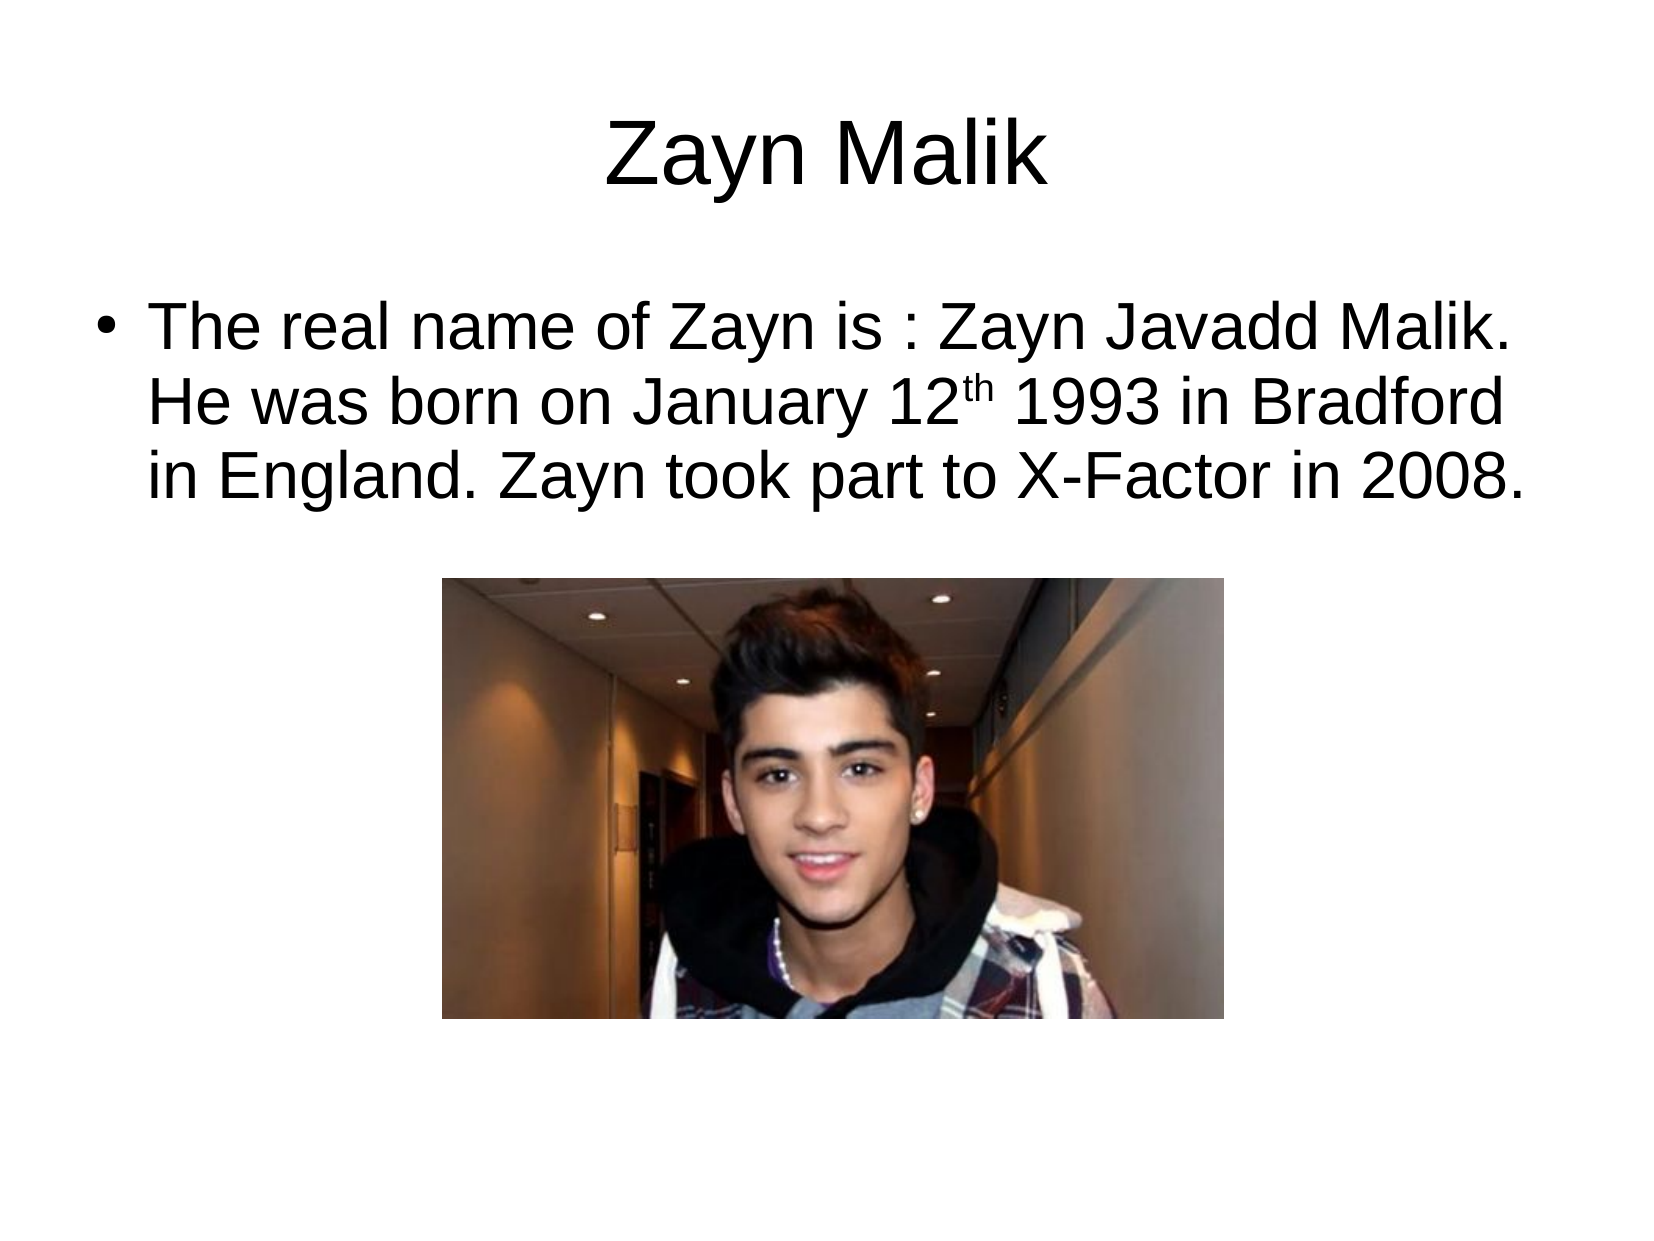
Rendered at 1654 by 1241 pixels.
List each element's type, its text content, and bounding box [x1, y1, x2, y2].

list The real name of Zayn is : Zayn Javadd Malik. He was born on January 12th 1993 in Bradford in England. Zayn took part to X-Factor in 2008. [76, 288, 1565, 1093]
picture [442, 578, 1224, 1019]
title Zayn Malik [82, 49, 1571, 257]
